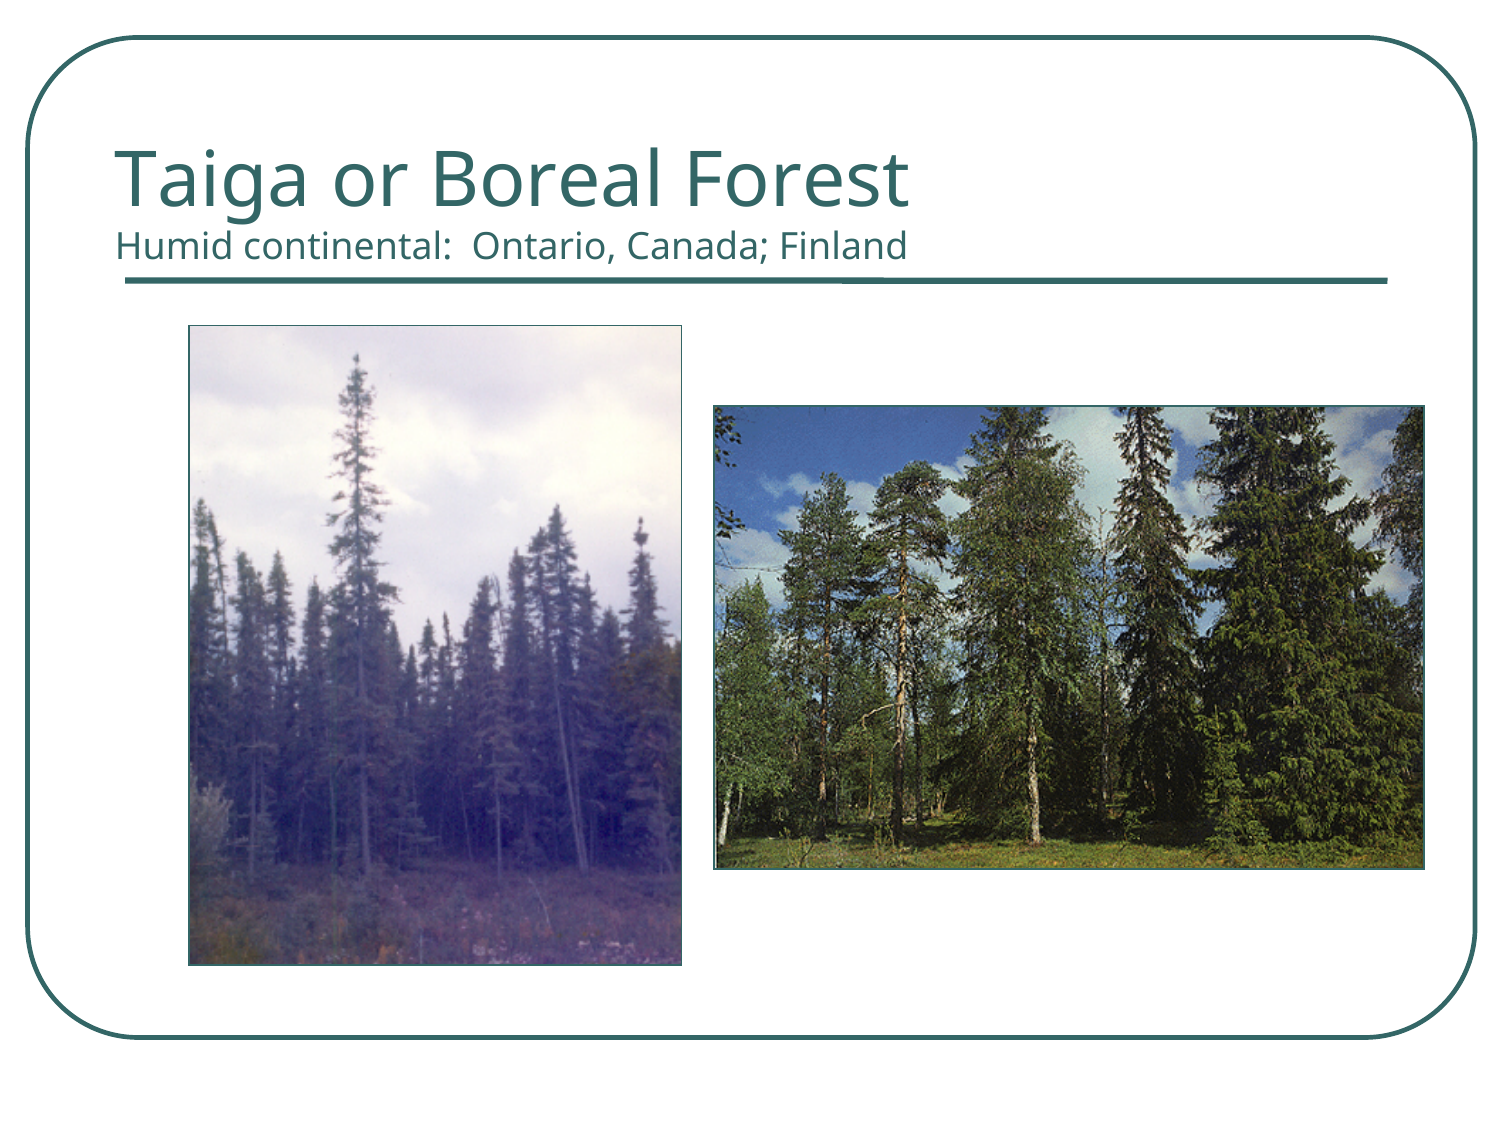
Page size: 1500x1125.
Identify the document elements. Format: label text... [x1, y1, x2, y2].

picture [714, 406, 1424, 869]
picture [189, 326, 681, 965]
title Taiga or Boreal Forest Humid continental: Ontario, Canada; Finland [100, 87, 1388, 275]
